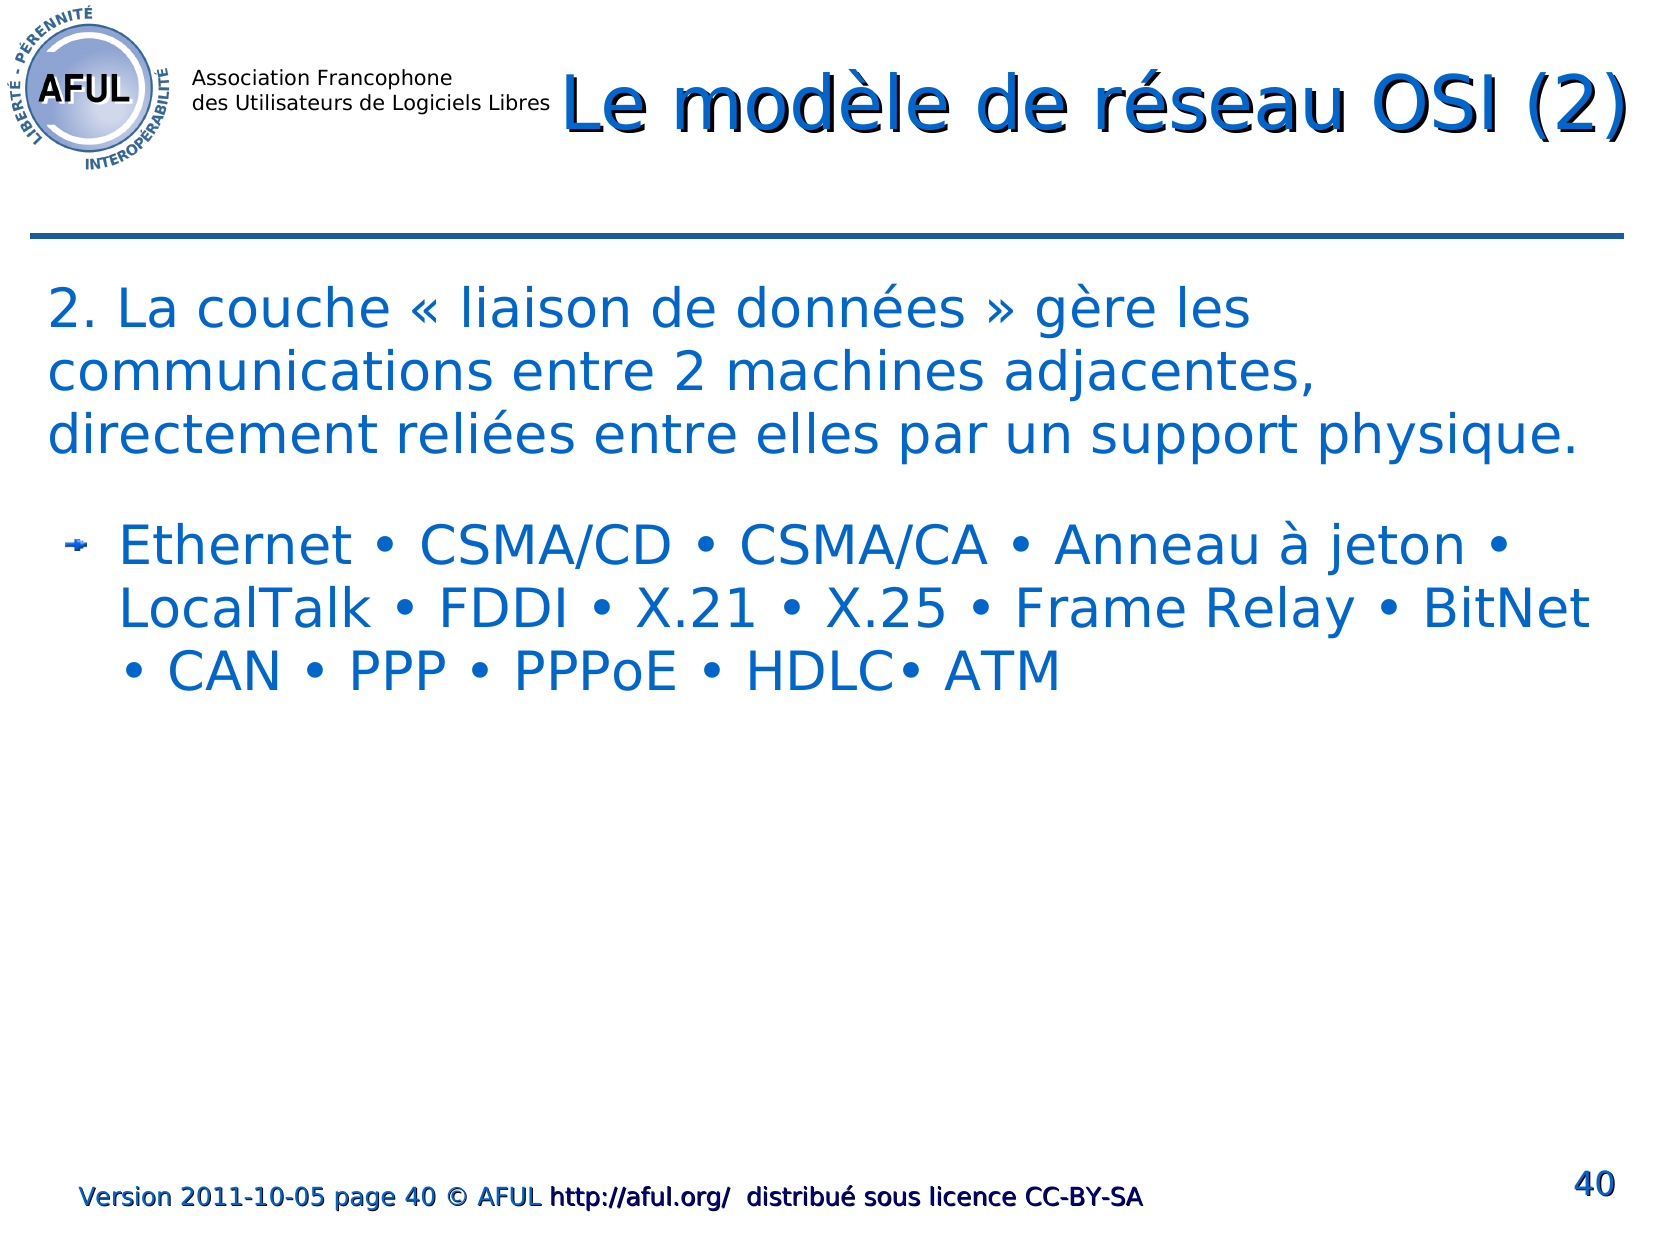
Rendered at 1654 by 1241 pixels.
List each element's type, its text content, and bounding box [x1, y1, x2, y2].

list 2. La couche « liaison de données » gère les communications entre 2 machines adjacentes, directement reliées entre elles par un support physique. Ethernet • CSMA/CD • CSMA/CA • Anneau à jeton • LocalTalk • FDDI • X.21 • X.25 • Frame Relay • BitNet • CAN • PPP • PPPoE • HDLC• ATM [47, 277, 1595, 1223]
picture [0, 0, 178, 178]
title Le modèle de réseau OSI (2) [507, 0, 1630, 207]
